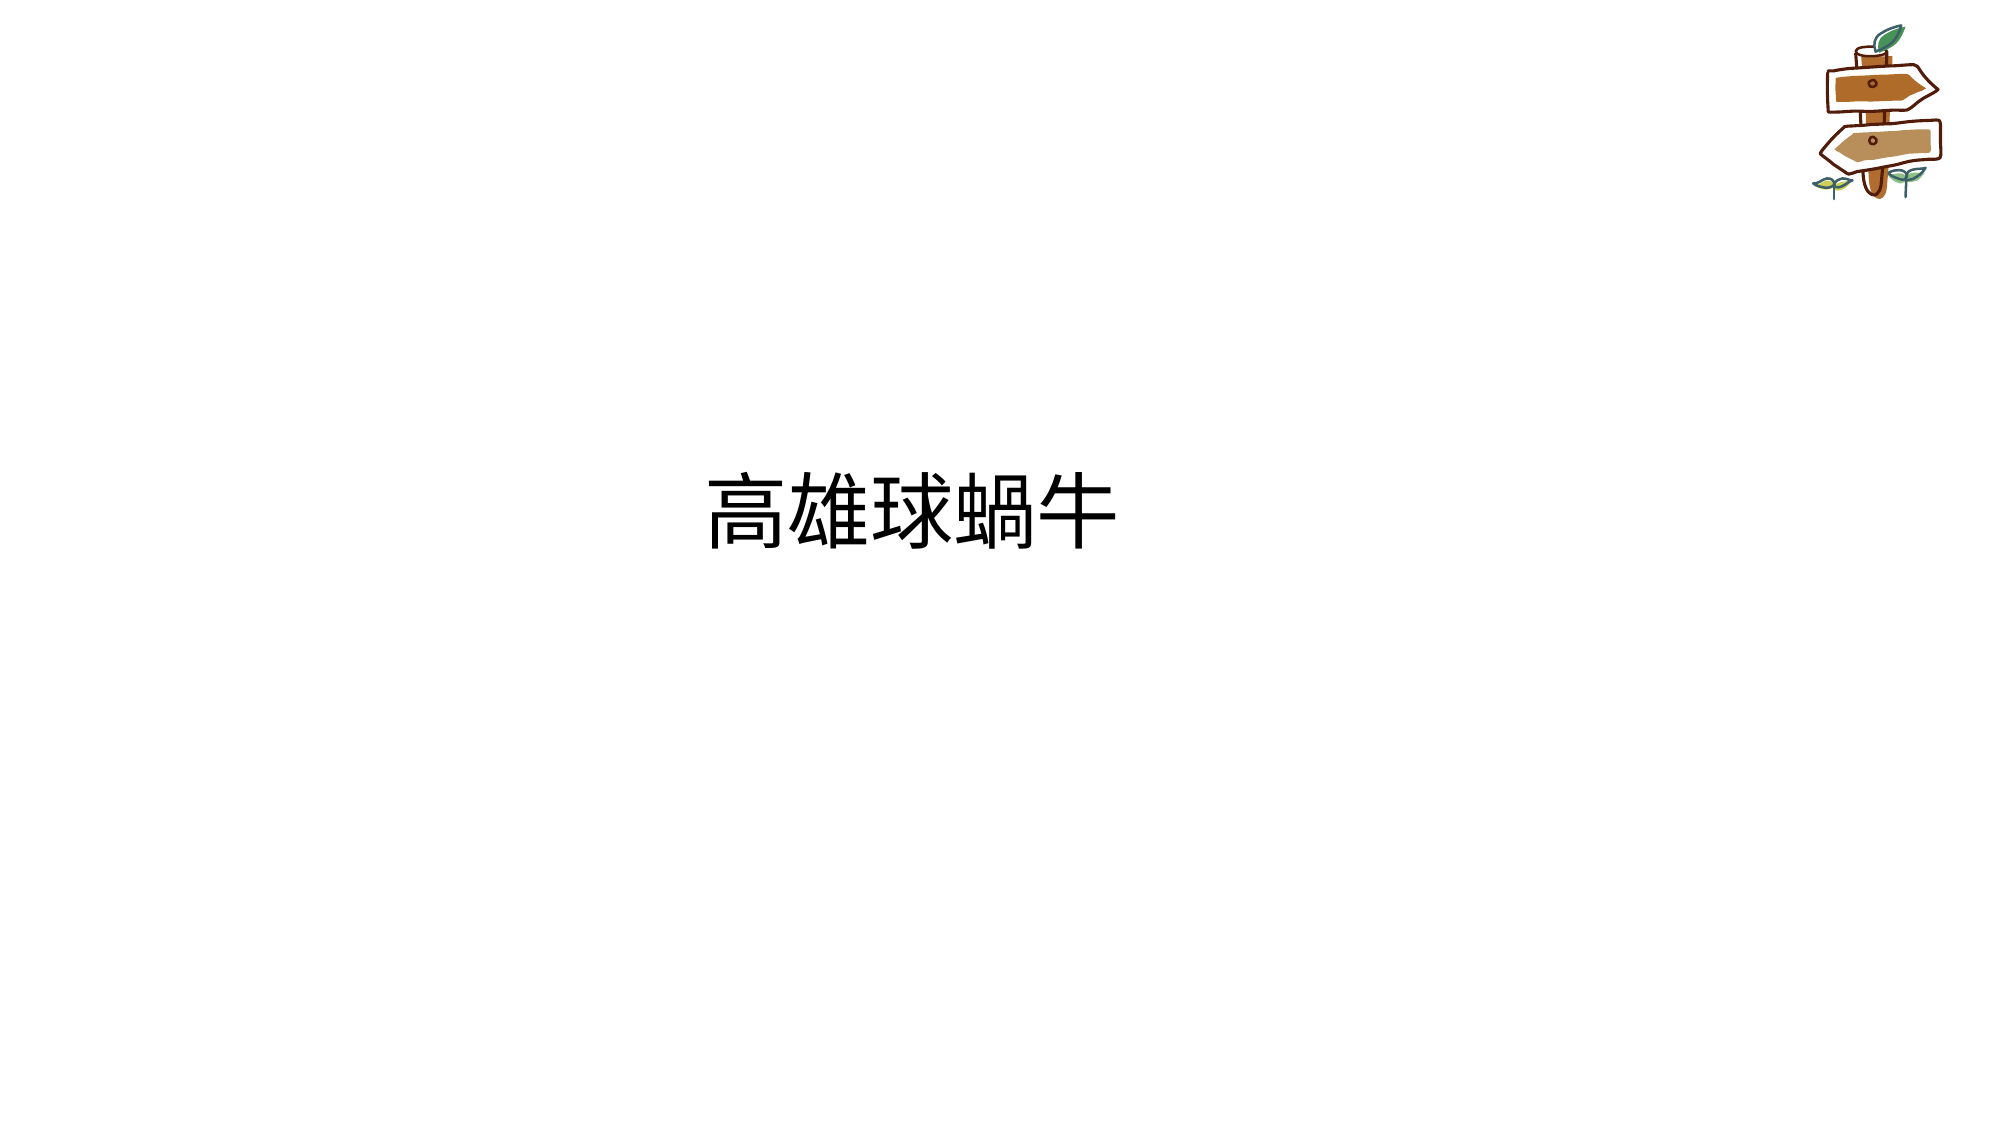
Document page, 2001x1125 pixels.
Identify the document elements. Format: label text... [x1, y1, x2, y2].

picture [1811, 24, 1944, 201]
text_box 高雄球蝸牛 [689, 451, 1478, 669]
